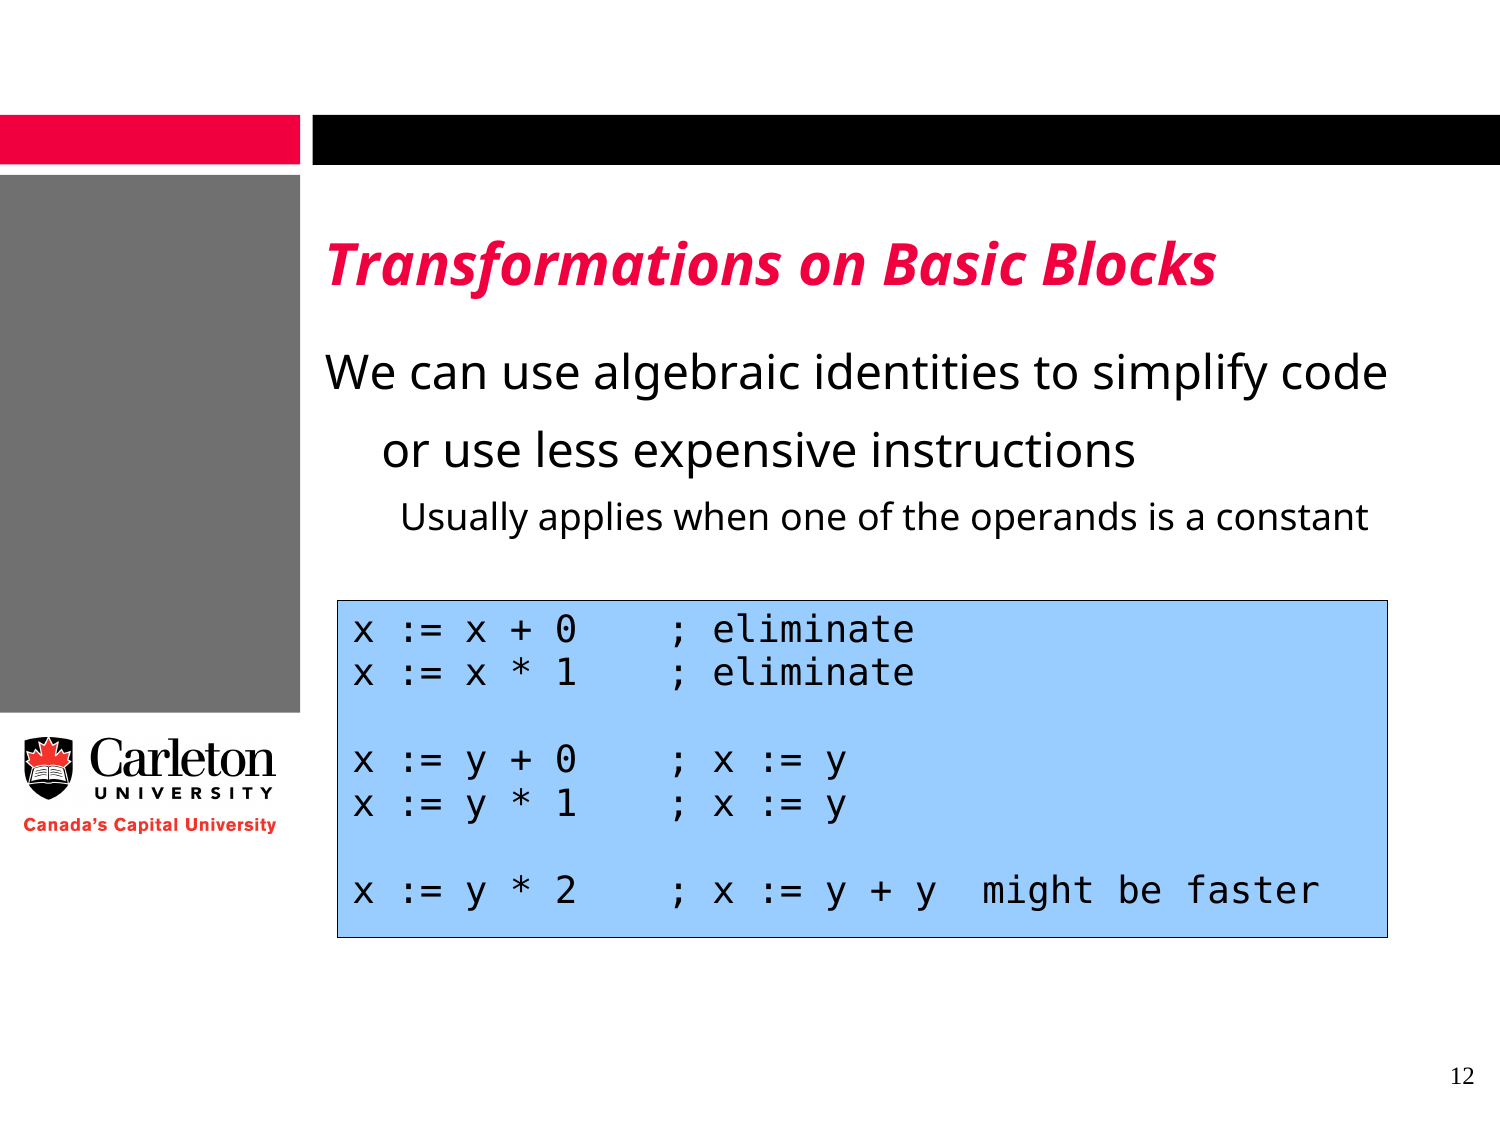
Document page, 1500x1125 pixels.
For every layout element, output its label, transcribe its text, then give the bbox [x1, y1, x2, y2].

list We can use algebraic identities to simplify code or use less expensive instructions Usually applies when one of the operands is a constant [324, 324, 1450, 1036]
picture [24, 737, 276, 834]
title Transformations on Basic Blocks [324, 194, 1450, 324]
text_box x := x + 0 ; eliminate x := x * 1 ; eliminate x := y + 0 ; x := y x := y * 1 ; x := y x := y * 2 ; x := y + y might be faster [337, 600, 1388, 938]
